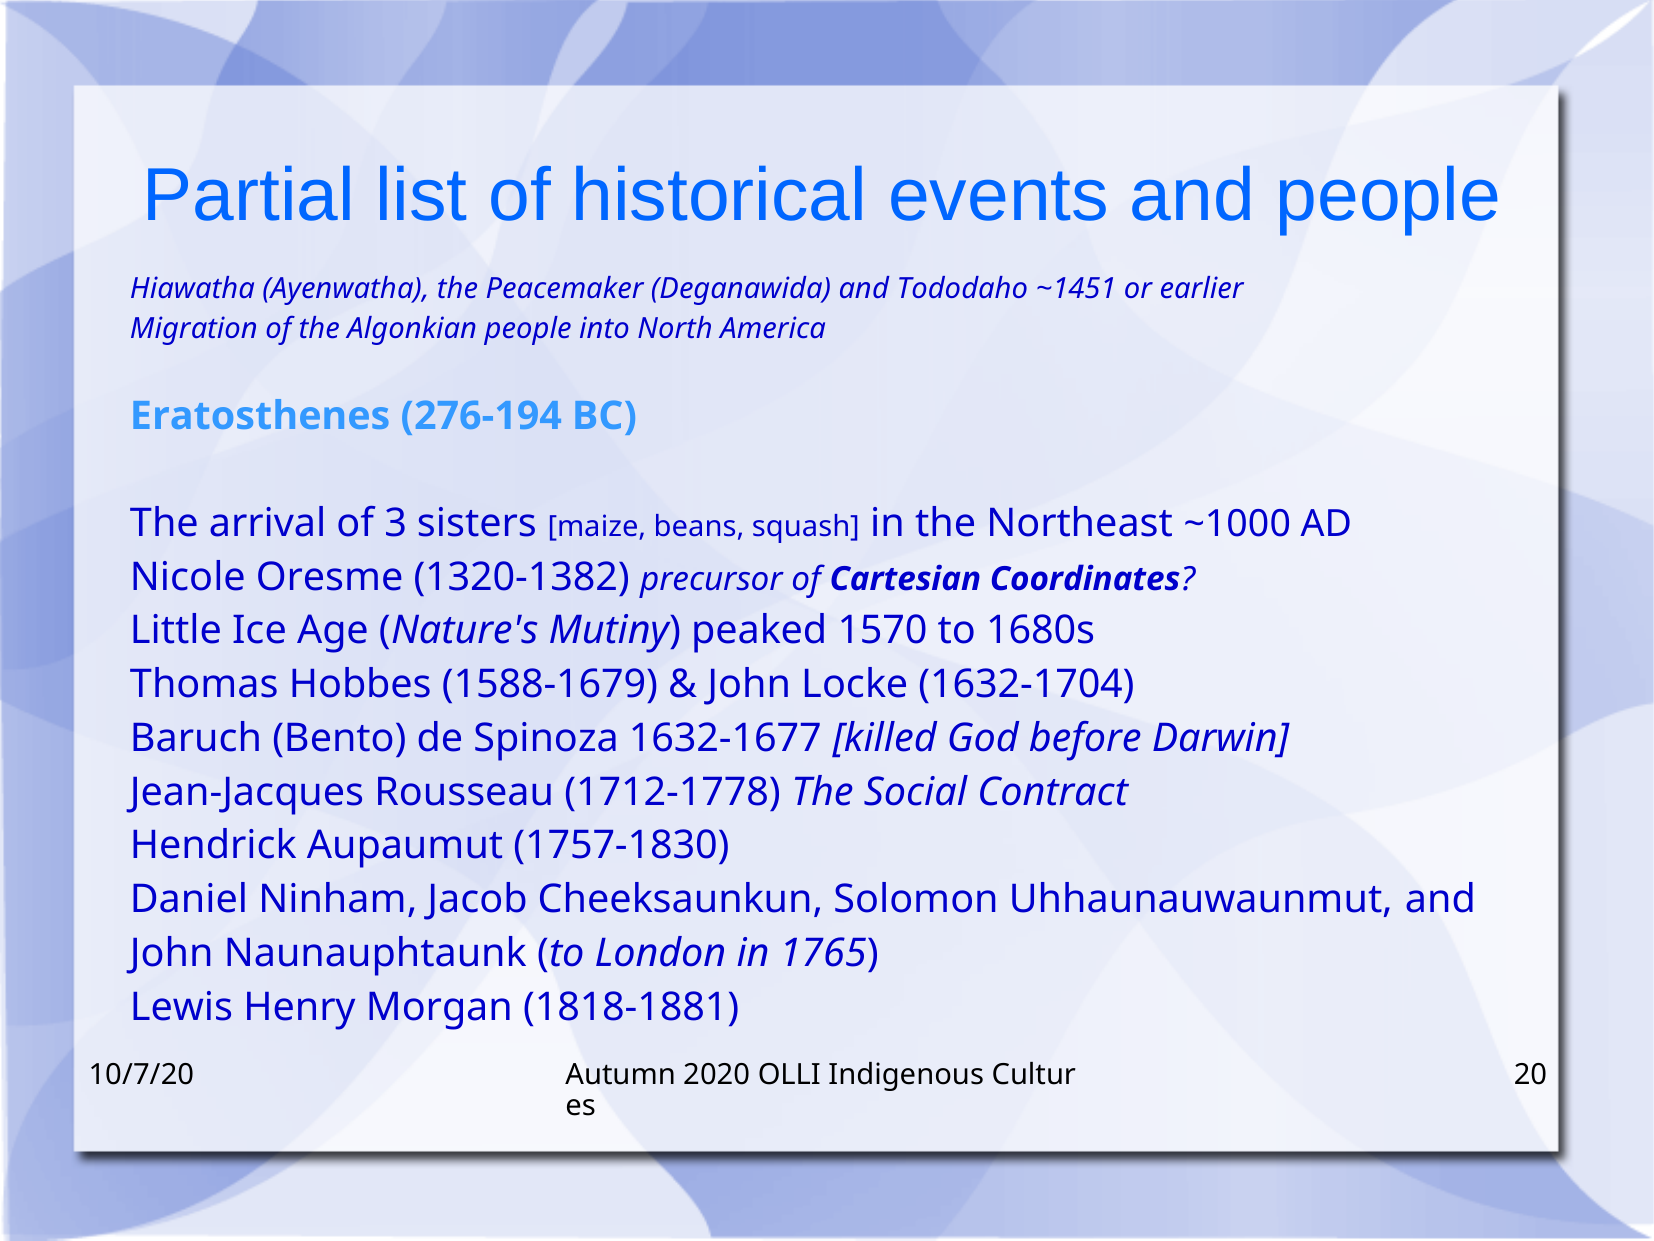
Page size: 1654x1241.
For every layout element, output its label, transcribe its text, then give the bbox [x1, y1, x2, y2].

picture [0, 0, 1654, 1241]
subtitle Hiawatha (Ayenwatha), the Peacemaker (Deganawida) and Tododaho ~1451 or earlier Migration of the Algonkian people into North America Eratosthenes (276-194 BC) The arrival of 3 sisters [maize, beans, squash] in the Northeast ~1000 AD Nicole Oresme (1320-1382) precursor of Cartesian Coordinates? Little Ice Age (Nature's Mutiny) peaked 1570 to 1680s Thomas Hobbes (1588-1679) & John Locke (1632-1704) Baruch (Bento) de Spinoza 1632-1677 [killed God before Darwin] Jean-Jacques Rousseau (1712-1778) The Social Contract Hendrick Aupaumut (1757-1830) Daniel Ninham, Jacob Cheeksaunkun, Solomon Uhhaunauwaunmut, and John Naunauphtaunk (to London in 1765) Lewis Henry Morgan (1818-1881) [129, 309, 1489, 990]
title Partial list of historical events and people [82, 90, 1536, 298]
